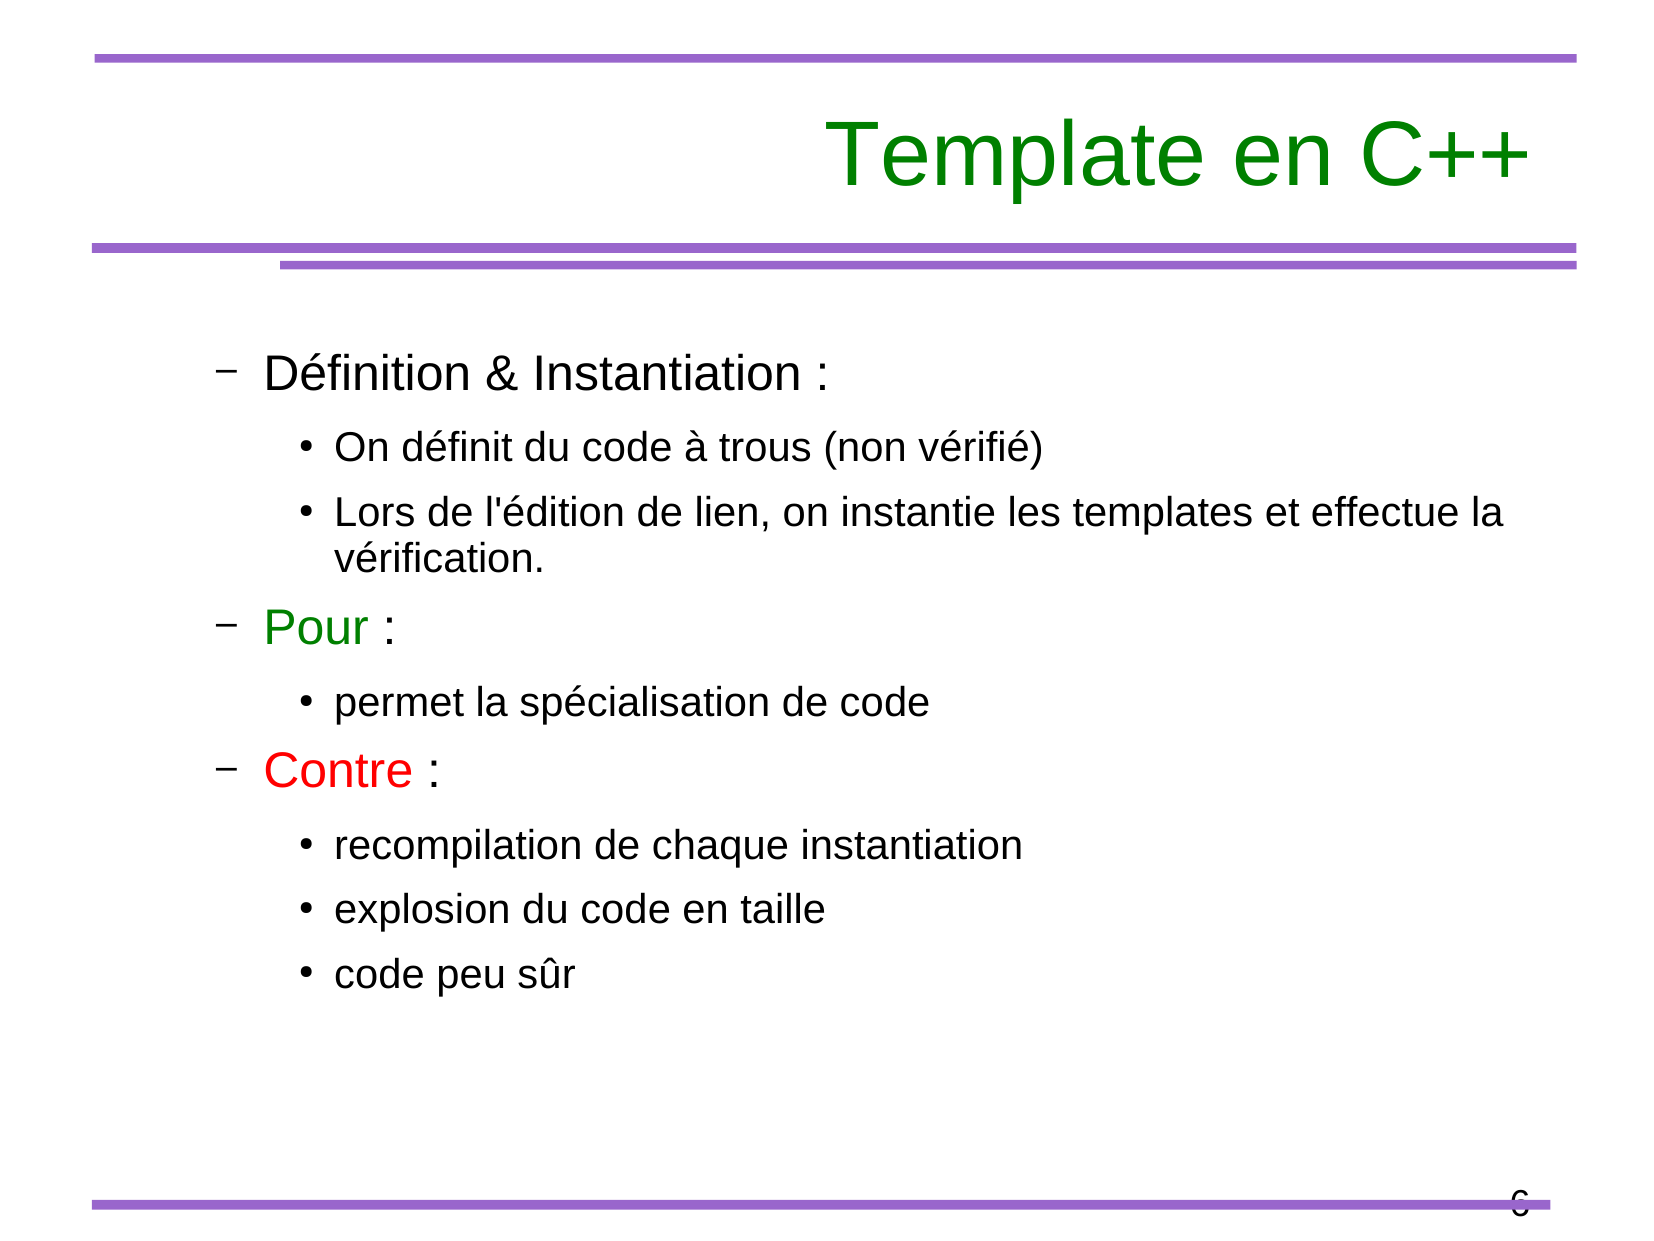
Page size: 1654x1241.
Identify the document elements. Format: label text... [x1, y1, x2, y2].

title Template en C++ [121, 49, 1534, 257]
list Définition & Instantiation : On définit du code à trous (non vérifié) Lors de l'édition de lien, on instantie les templates et effectue la vérification. Pour : permet la spécialisation de code Contre : recompilation de chaque instantiation explosion du code en taille code peu sûr [121, 344, 1534, 1127]
